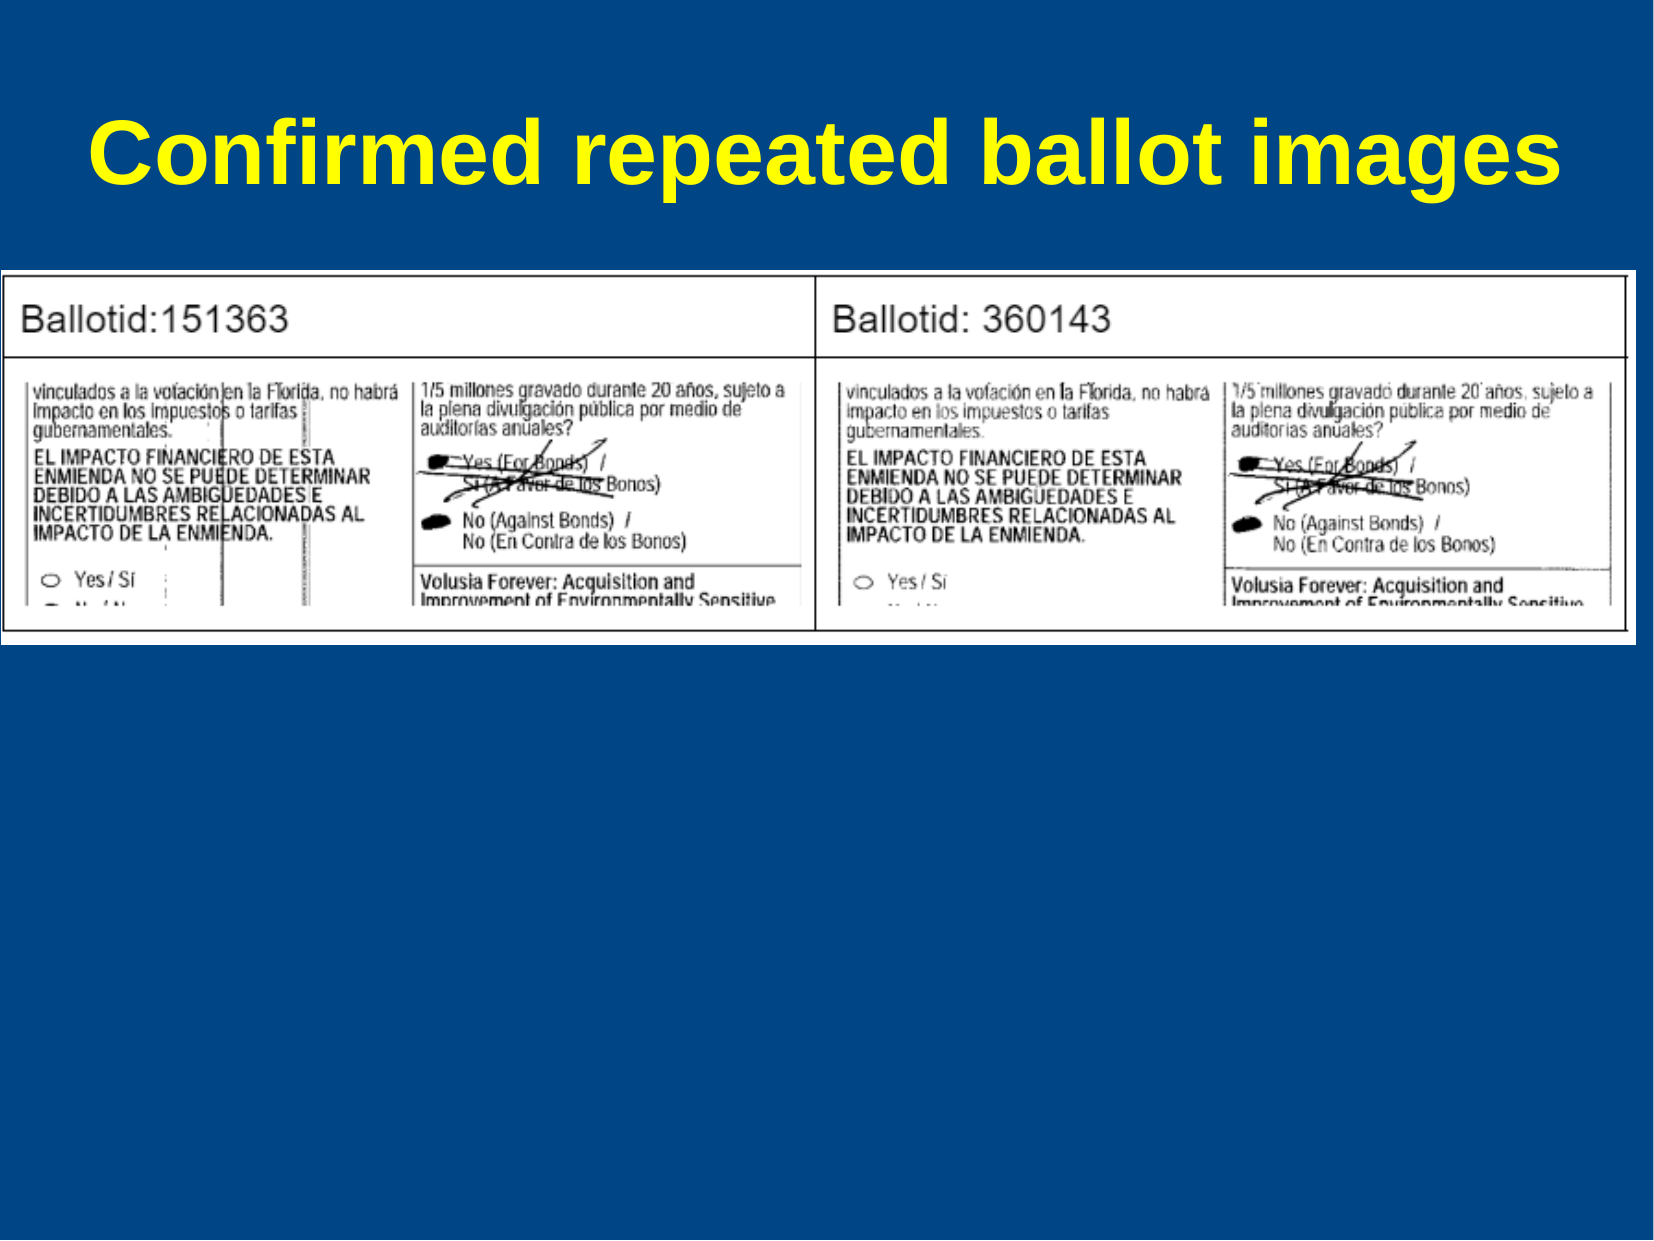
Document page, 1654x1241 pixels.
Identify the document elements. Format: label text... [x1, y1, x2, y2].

title Confirmed repeated ballot images [82, 49, 1571, 257]
picture [1, 270, 1636, 646]
